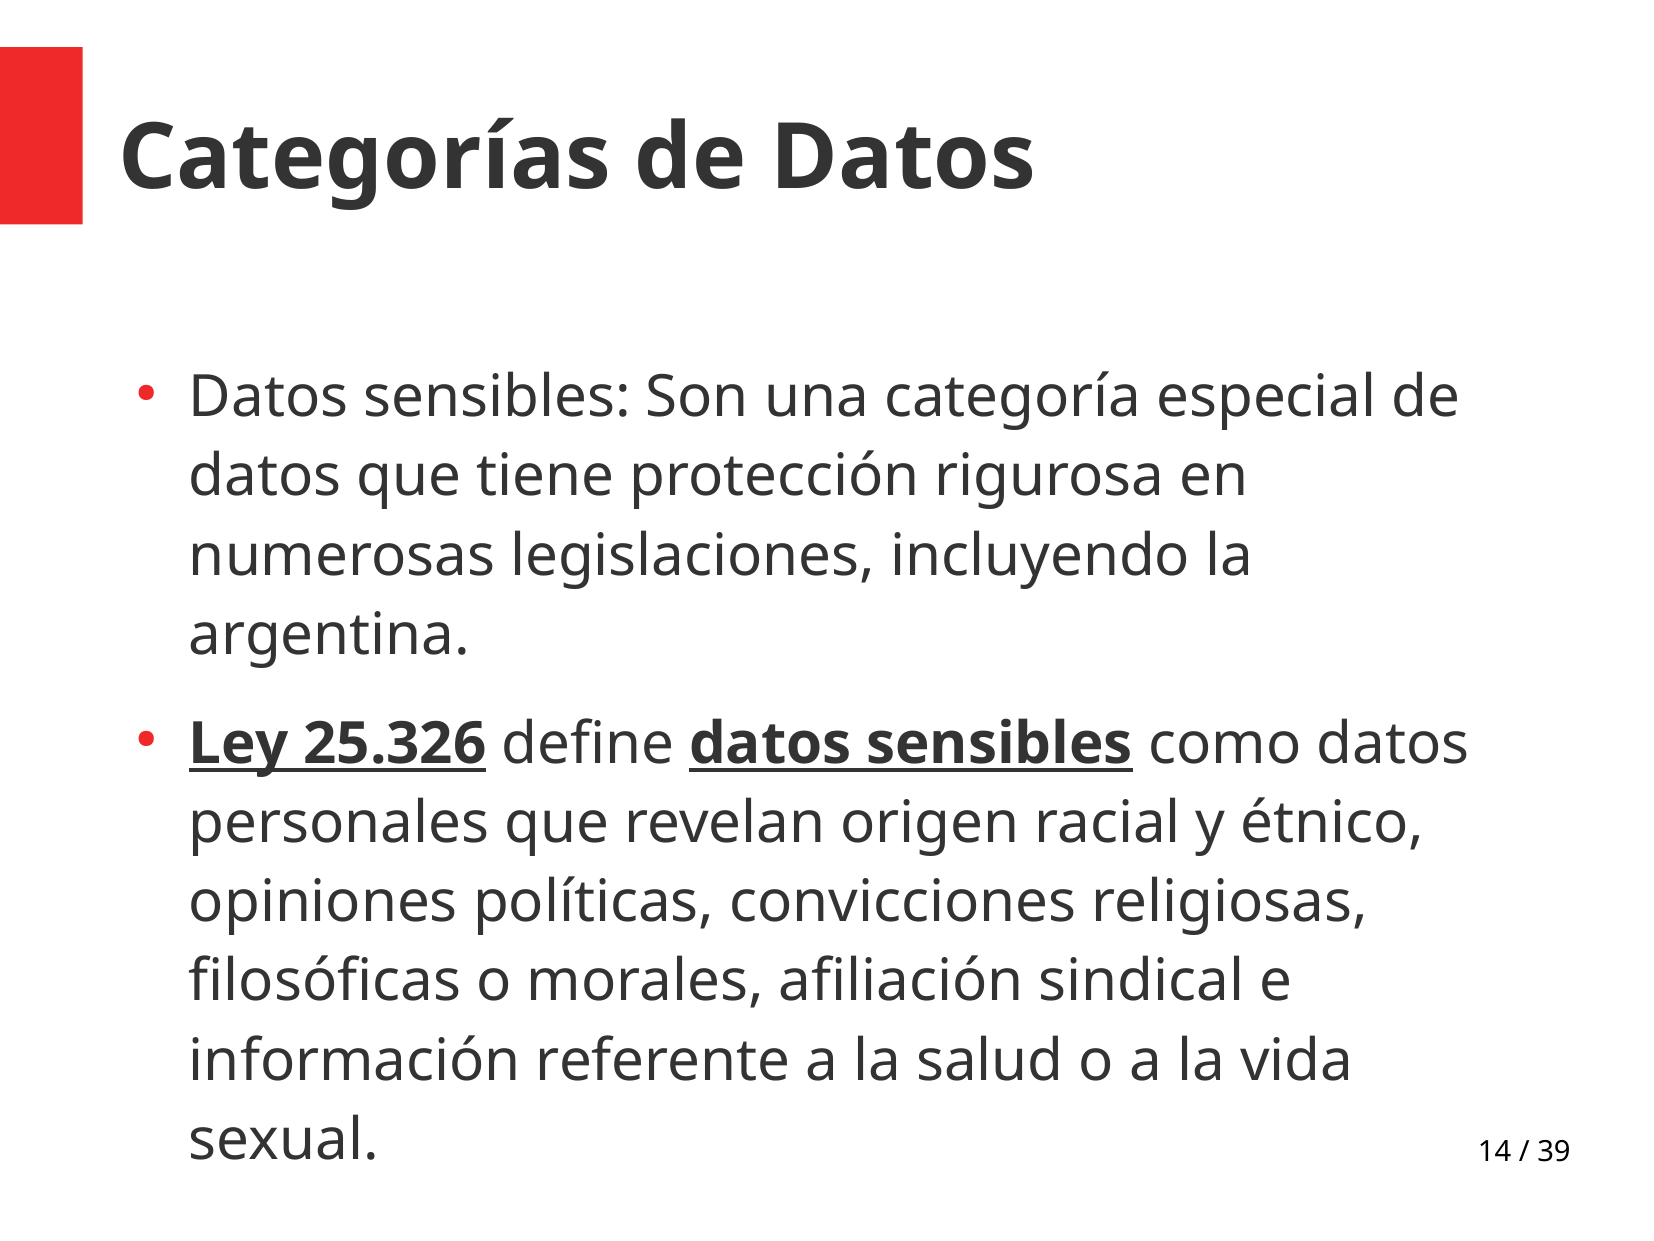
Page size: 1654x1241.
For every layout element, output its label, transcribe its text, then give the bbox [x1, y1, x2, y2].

list Datos sensibles: Son una categoría especial de datos que tiene protección rigurosa en numerosas legislaciones, incluyendo la argentina. Ley 25.326 define datos sensibles como datos personales que revelan origen racial y étnico, opiniones políticas, convicciones religiosas, filosóficas o morales, afiliación sindical e información referente a la salud o a la vida sexual. [118, 354, 1536, 1074]
title Categorías de Datos [118, 49, 1571, 257]
